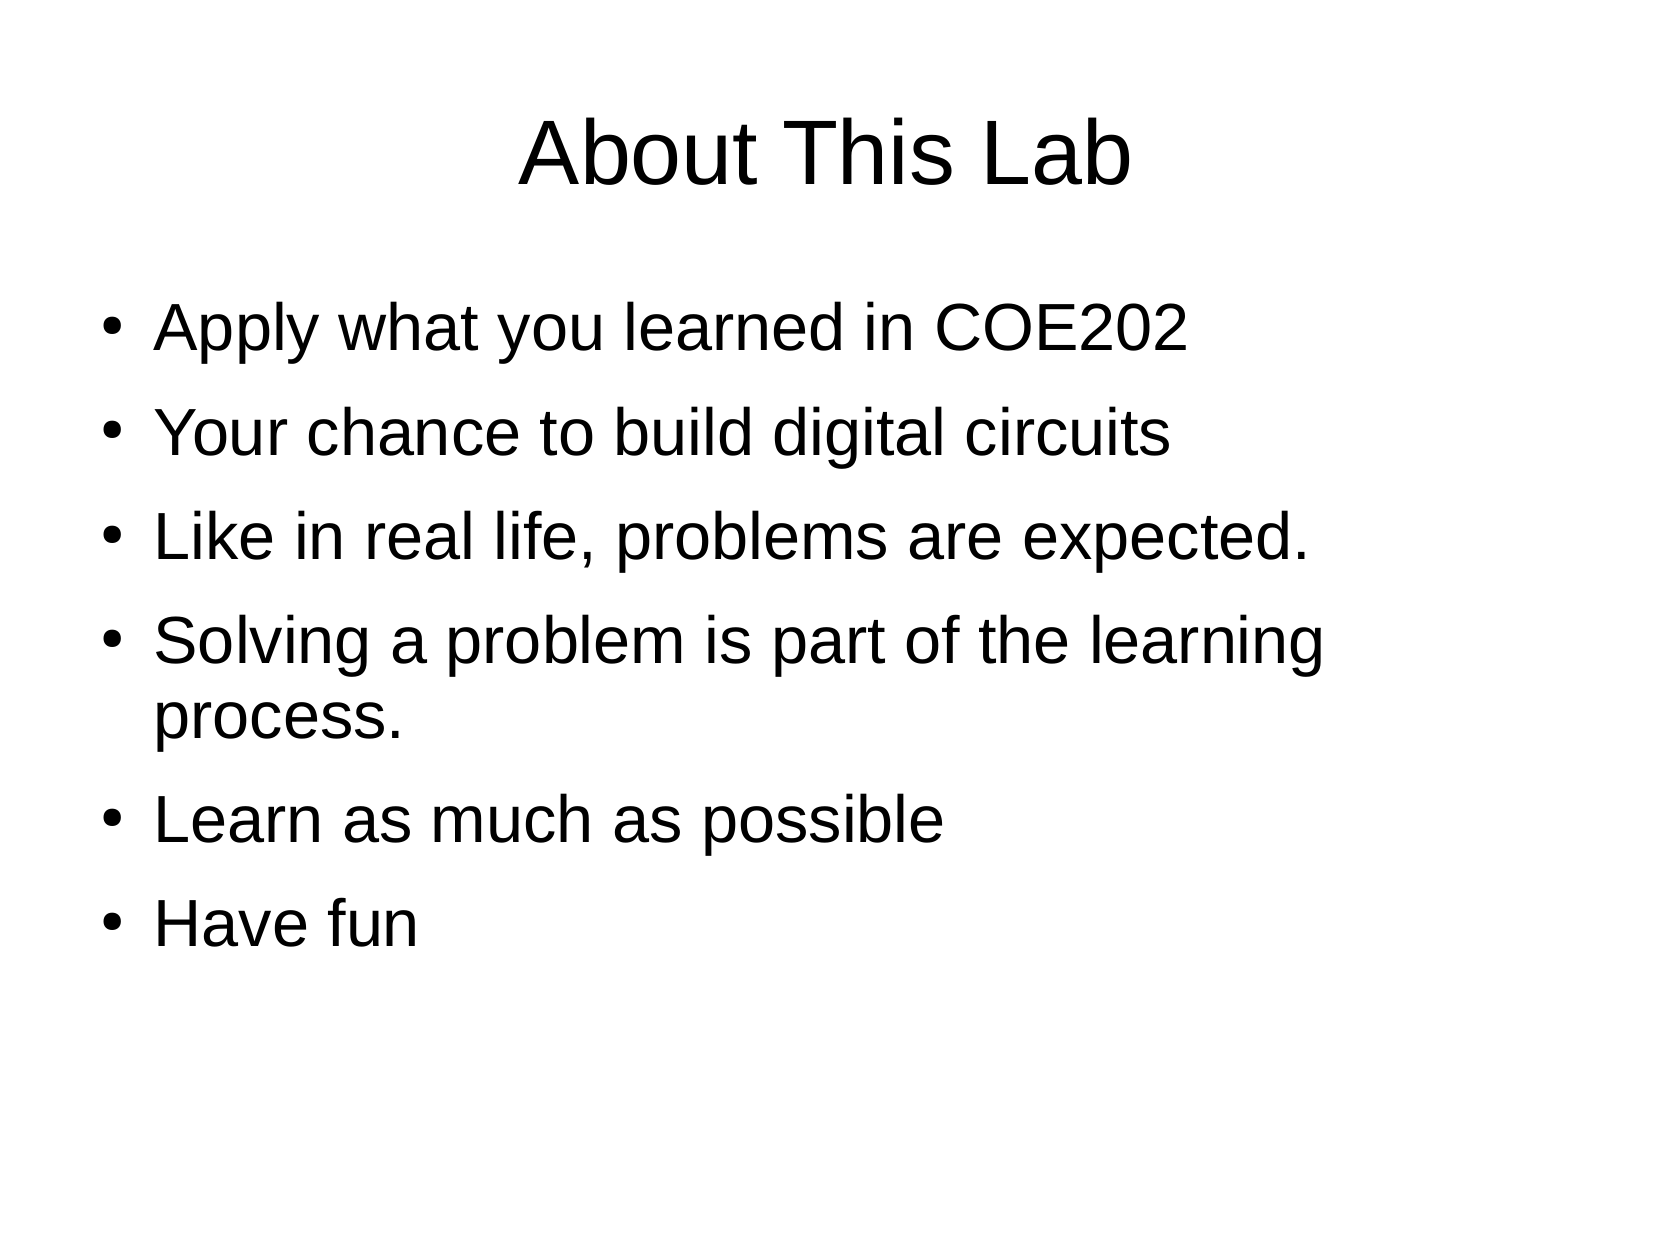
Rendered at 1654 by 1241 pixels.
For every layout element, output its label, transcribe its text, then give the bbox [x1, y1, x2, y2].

list Apply what you learned in COE202 Your chance to build digital circuits Like in real life, problems are expected. Solving a problem is part of the learning process. Learn as much as possible Have fun [82, 290, 1571, 1094]
title About This Lab [82, 56, 1571, 250]
